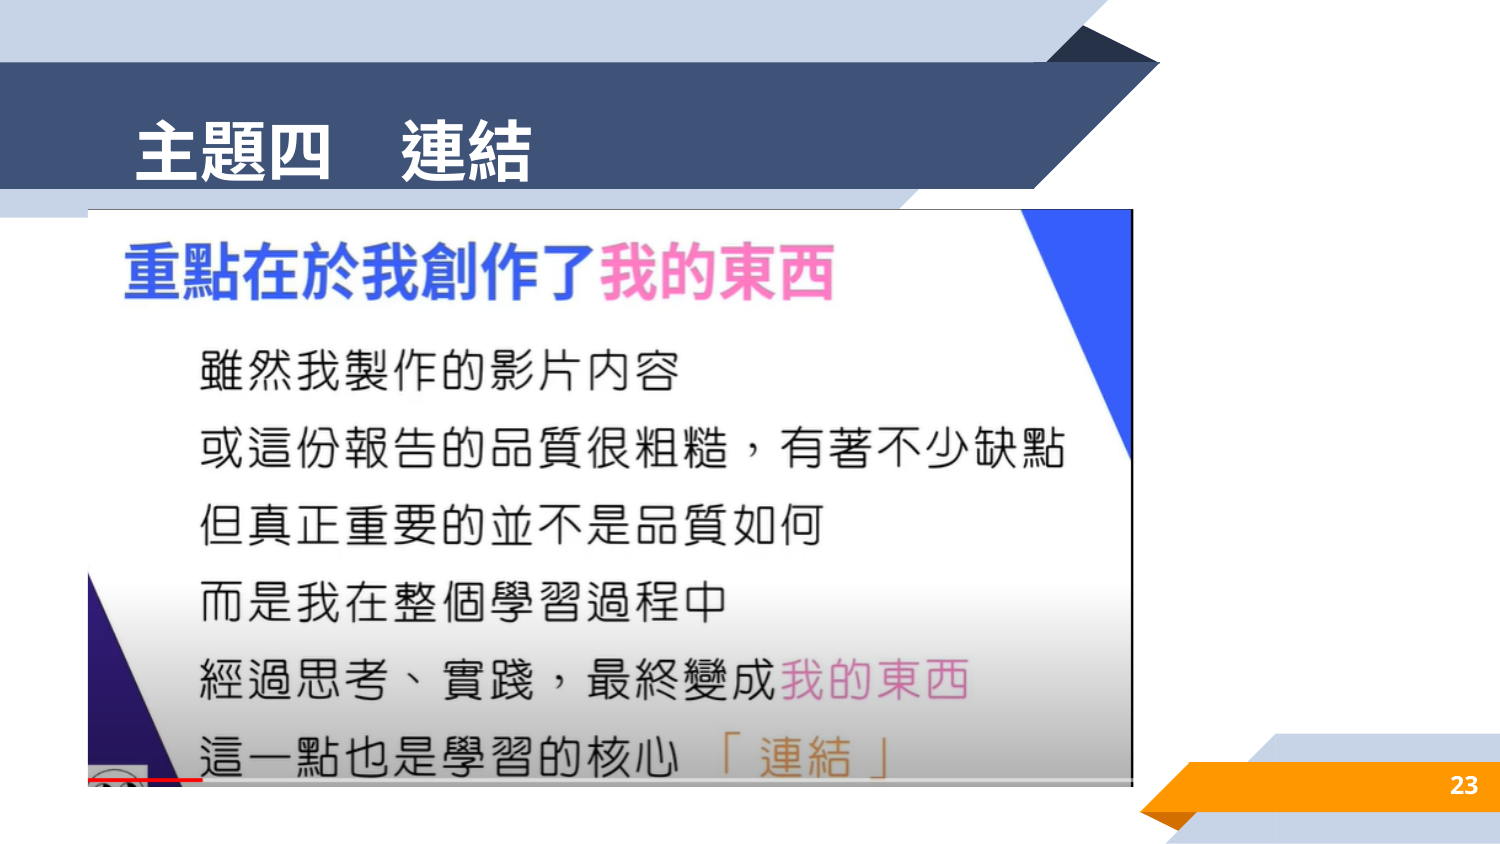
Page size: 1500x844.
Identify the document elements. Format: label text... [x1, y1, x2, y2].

slide_number <編號> [1249, 760, 1494, 813]
picture [87, 209, 1134, 787]
title 主題四 連結 [133, 64, 997, 190]
